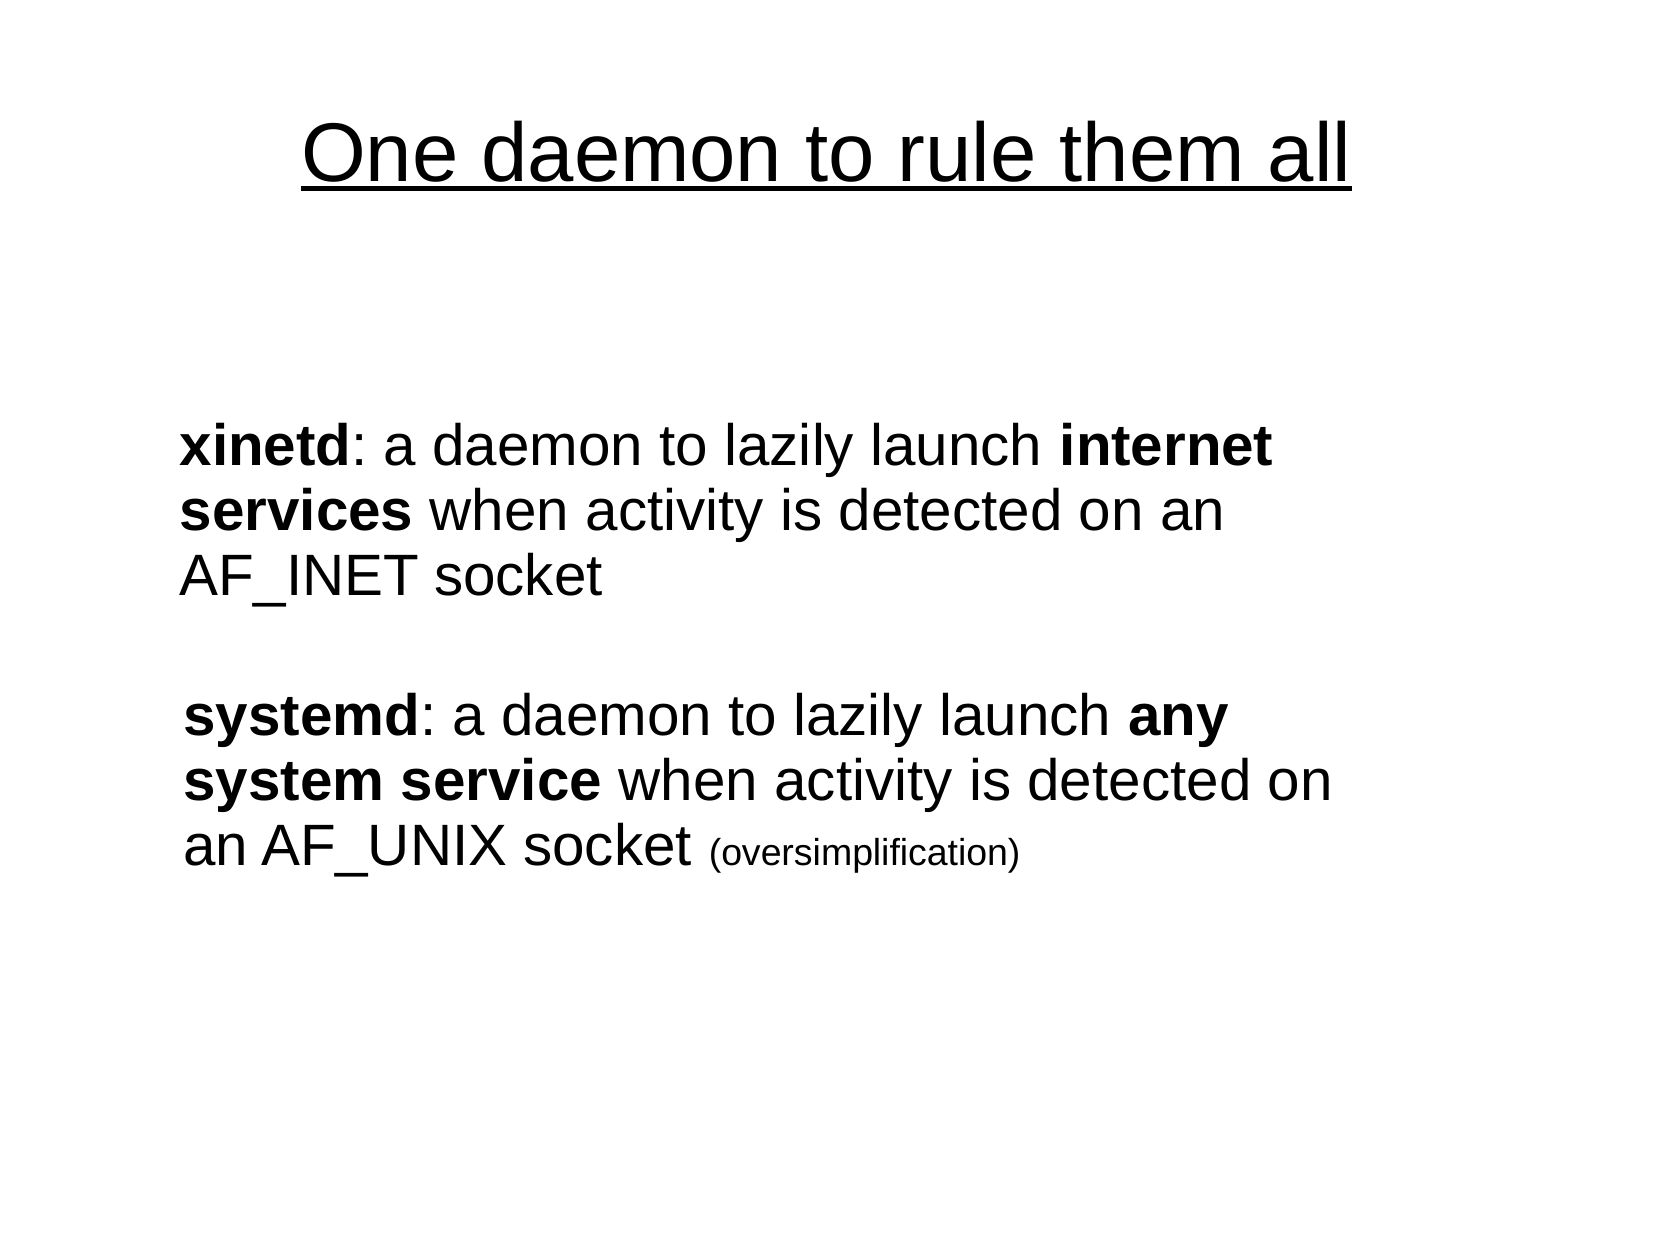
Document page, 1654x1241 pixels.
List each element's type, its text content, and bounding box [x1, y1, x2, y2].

text_box systemd: a daemon to lazily launch any system service when activity is detected on an AF_UNIX socket (oversimplification) [168, 675, 1369, 781]
text_box xinetd: a daemon to lazily launch internet services when activity is detected on an AF_INET socket [164, 405, 1365, 514]
title One daemon to rule them all [82, 49, 1571, 257]
